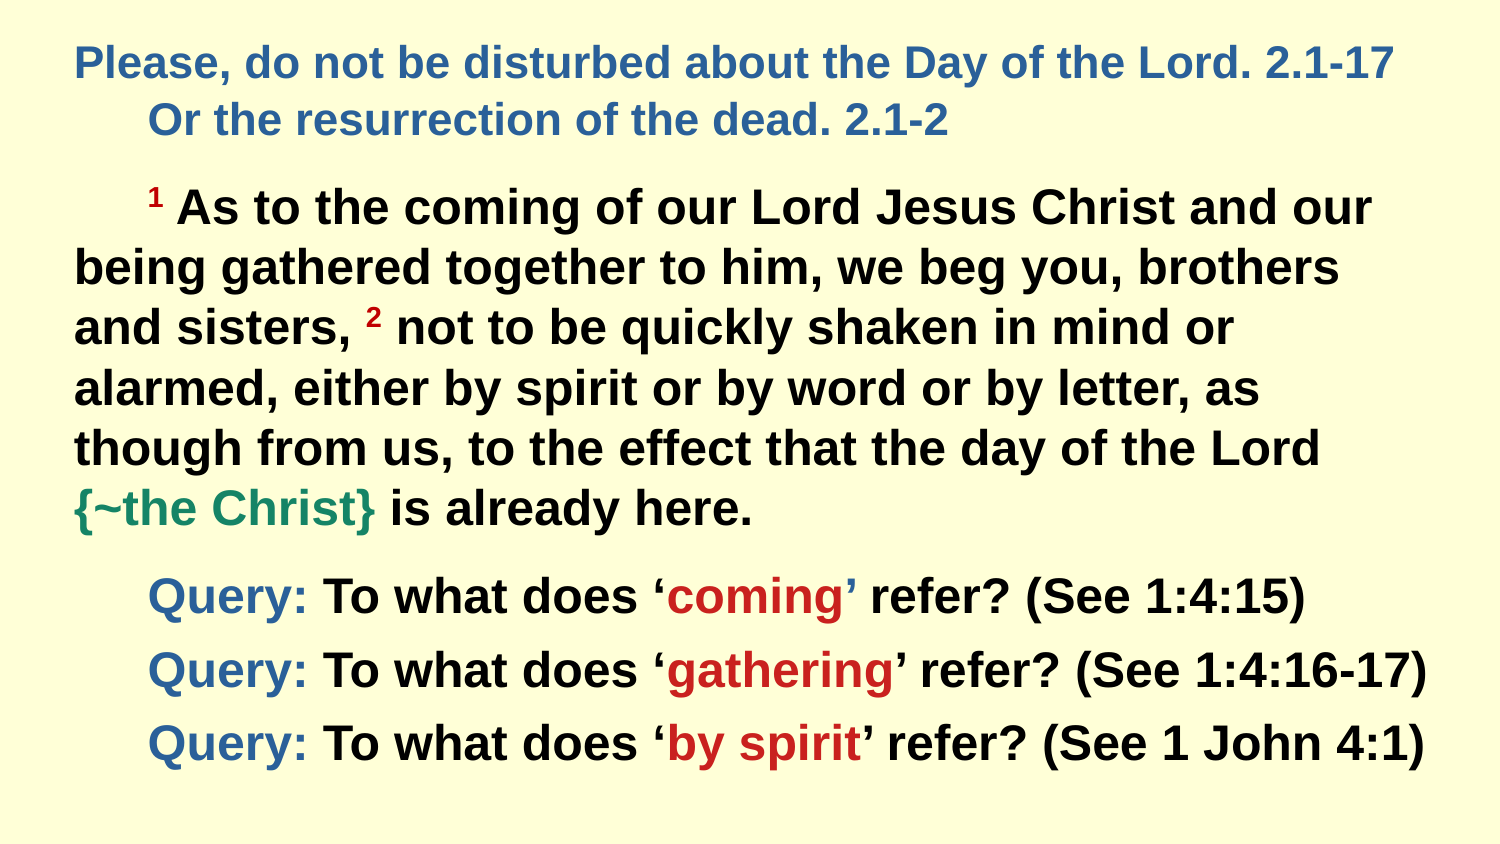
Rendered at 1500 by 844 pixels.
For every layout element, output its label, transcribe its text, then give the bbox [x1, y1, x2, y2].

text_box 1 As to the coming of our Lord Jesus Christ and our being gathered together to him, we beg you, brothers and sisters, 2 not to be quickly shaken in mind or alarmed, either by spirit or by word or by letter, as though from us, to the effect that the day of the Lord {~the Christ} is already here. [59, 167, 1447, 544]
text_box Please, do not be disturbed about the Day of the Lord. 2.1-17 Or the resurrection of the dead. 2.1-2 [59, 29, 1418, 153]
text_box Query: To what does ‘coming’ refer? (See 1:4:15) Query: To what does ‘gathering’ refer? (See 1:4:16-17) Query: To what does ‘by spirit’ refer? (See 1 John 4:1) [59, 561, 1477, 779]
